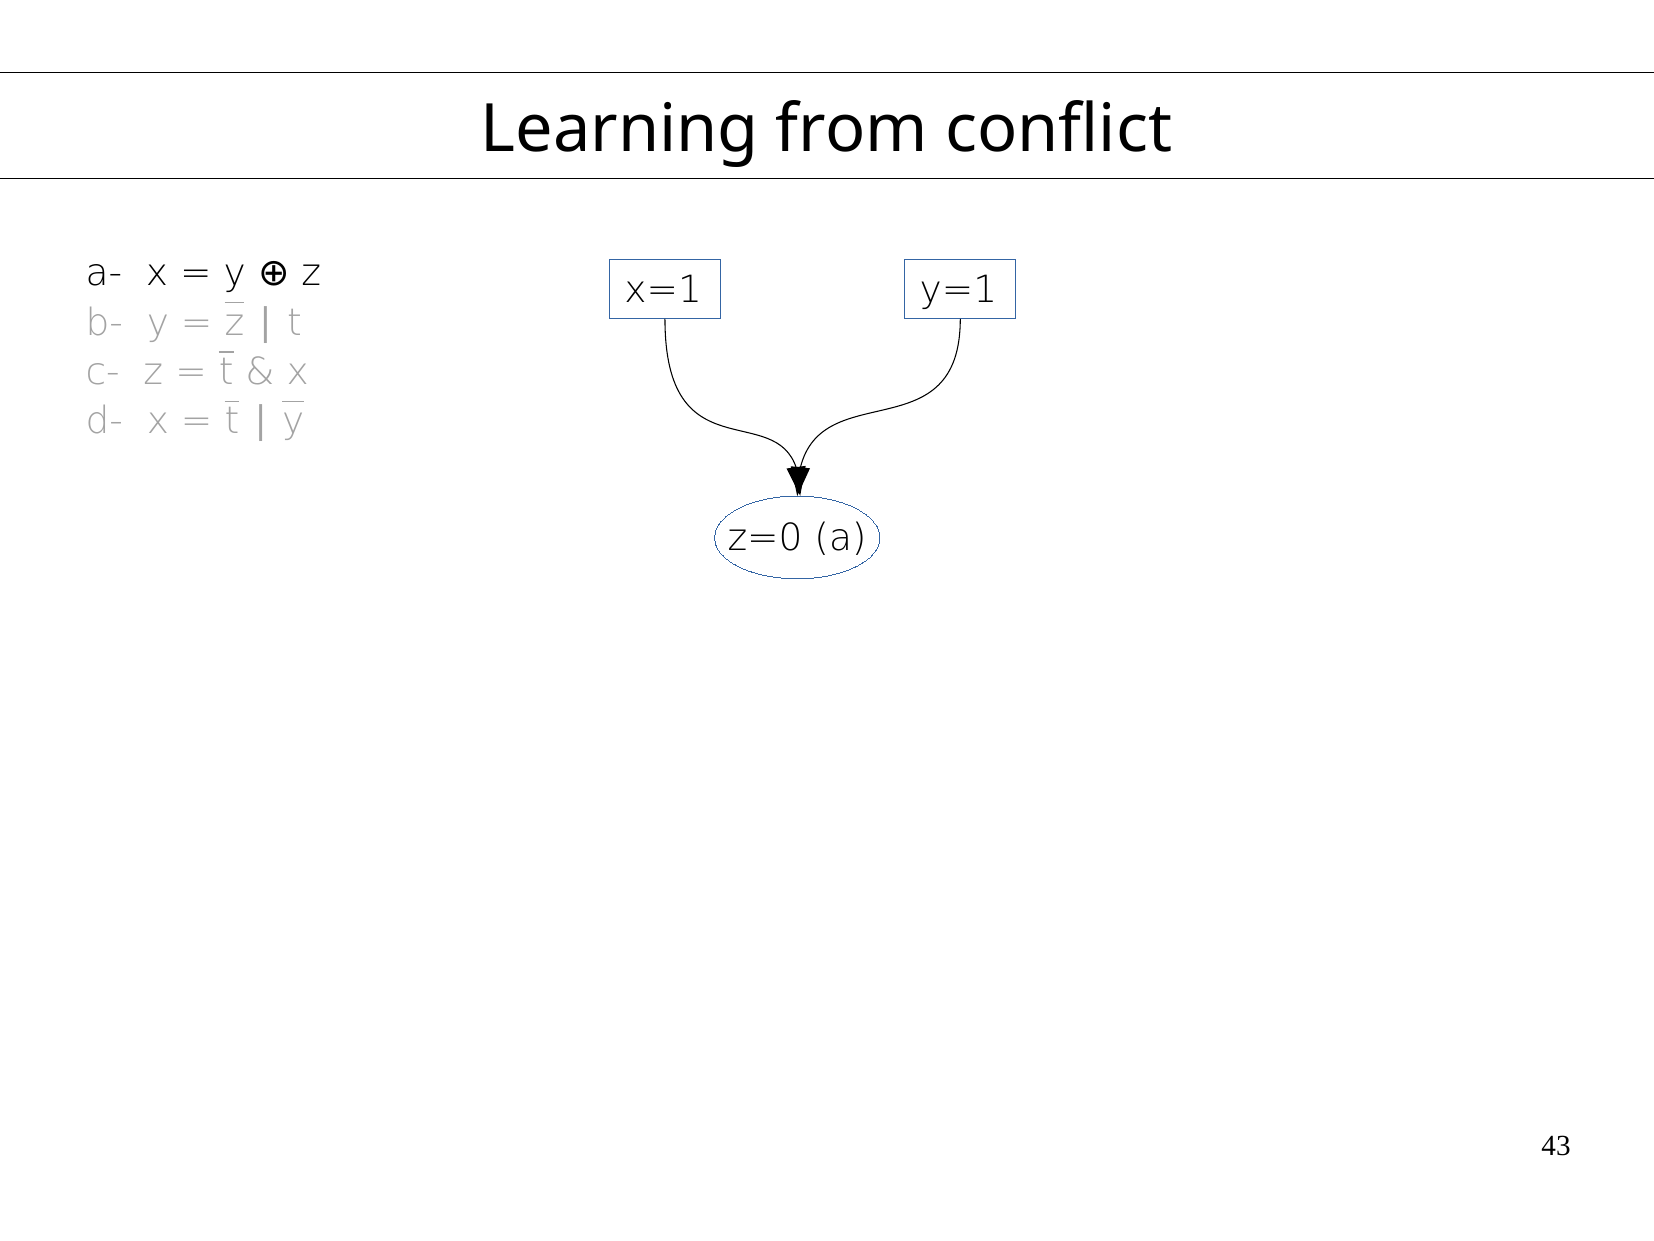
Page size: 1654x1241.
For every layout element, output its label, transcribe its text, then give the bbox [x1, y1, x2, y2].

text_box a- x = y ⊕ z b- y = z ∣ t c- z = t & x d- x = t ∣ y [70, 243, 414, 453]
text_box x=1 [609, 259, 721, 319]
text_box z=0 (a) [714, 496, 880, 579]
text_box Learning from conflict [0, 72, 1654, 166]
text_box [53, 295, 361, 473]
text_box y=1 [904, 259, 1016, 319]
